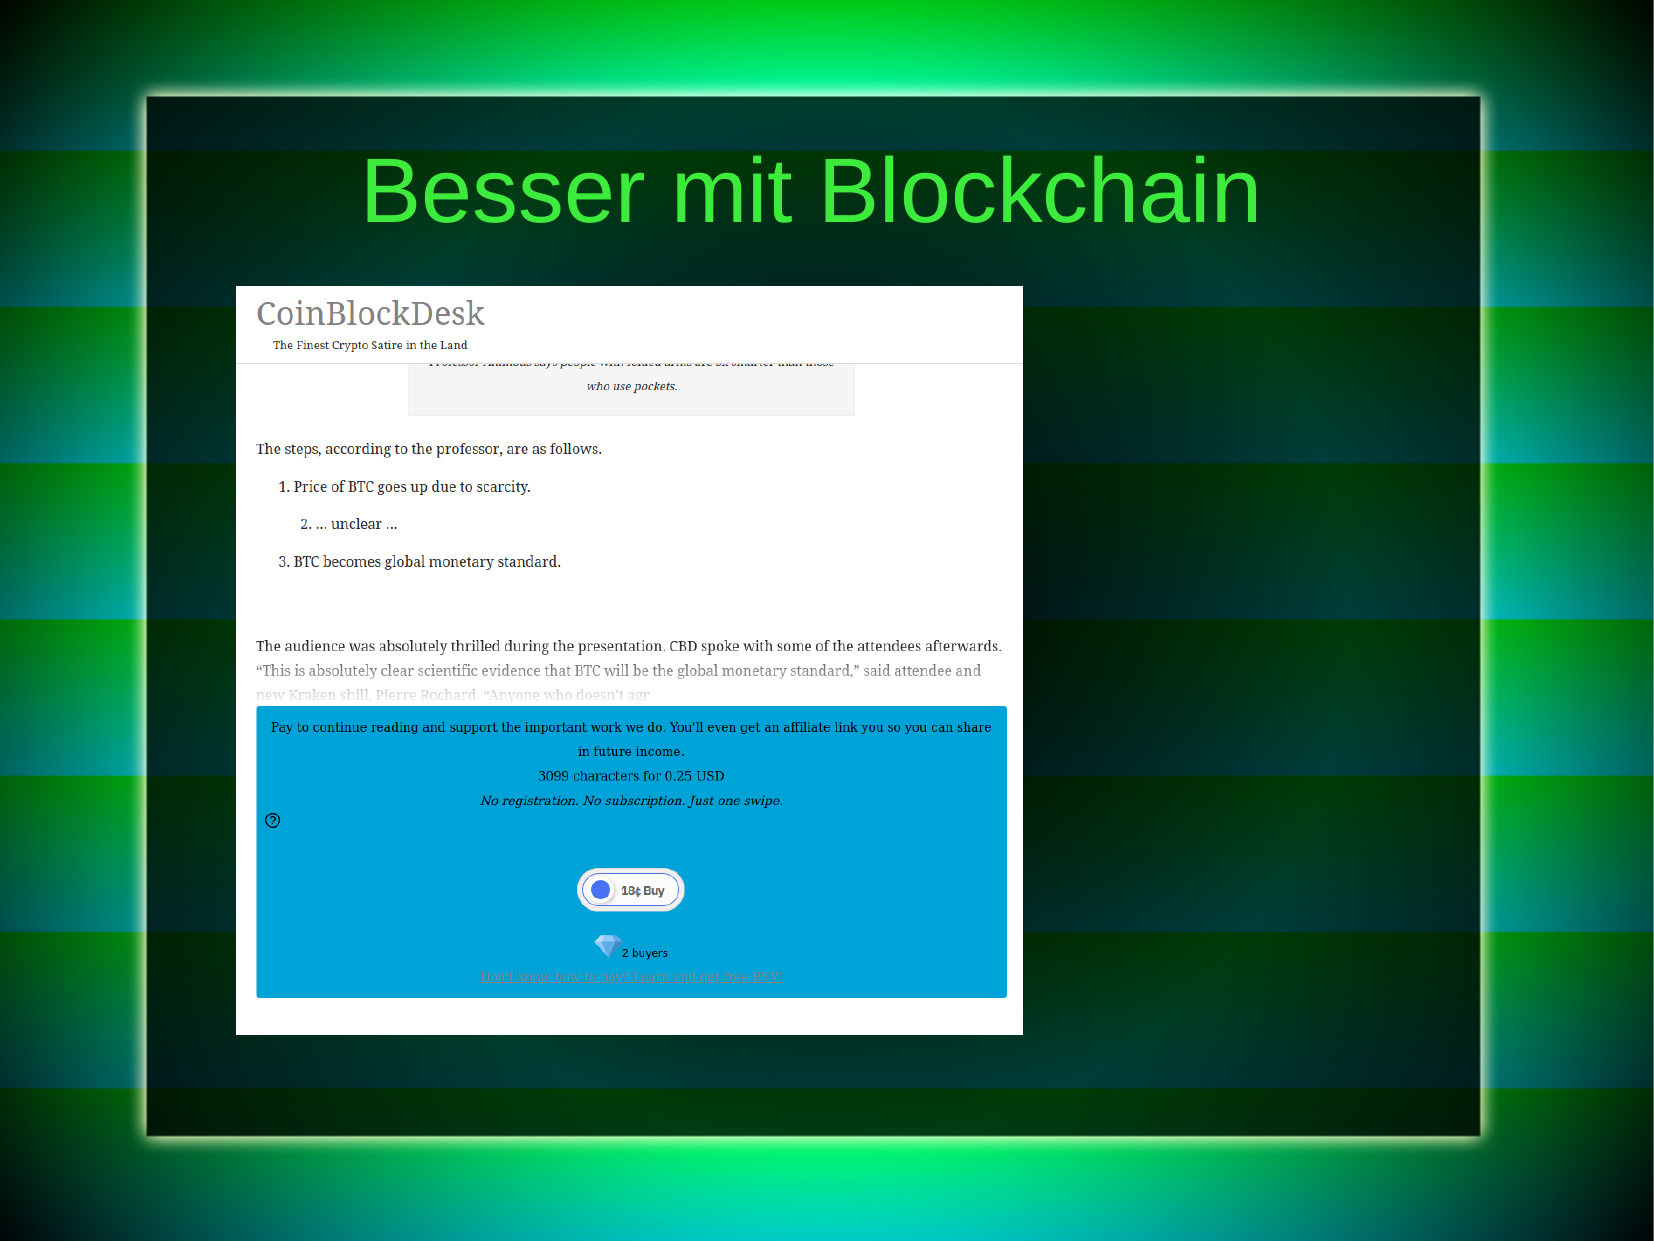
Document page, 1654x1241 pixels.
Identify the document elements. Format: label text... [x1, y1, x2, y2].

title Besser mit Blockchain [147, 94, 1477, 287]
picture [0, 0, 1654, 1241]
